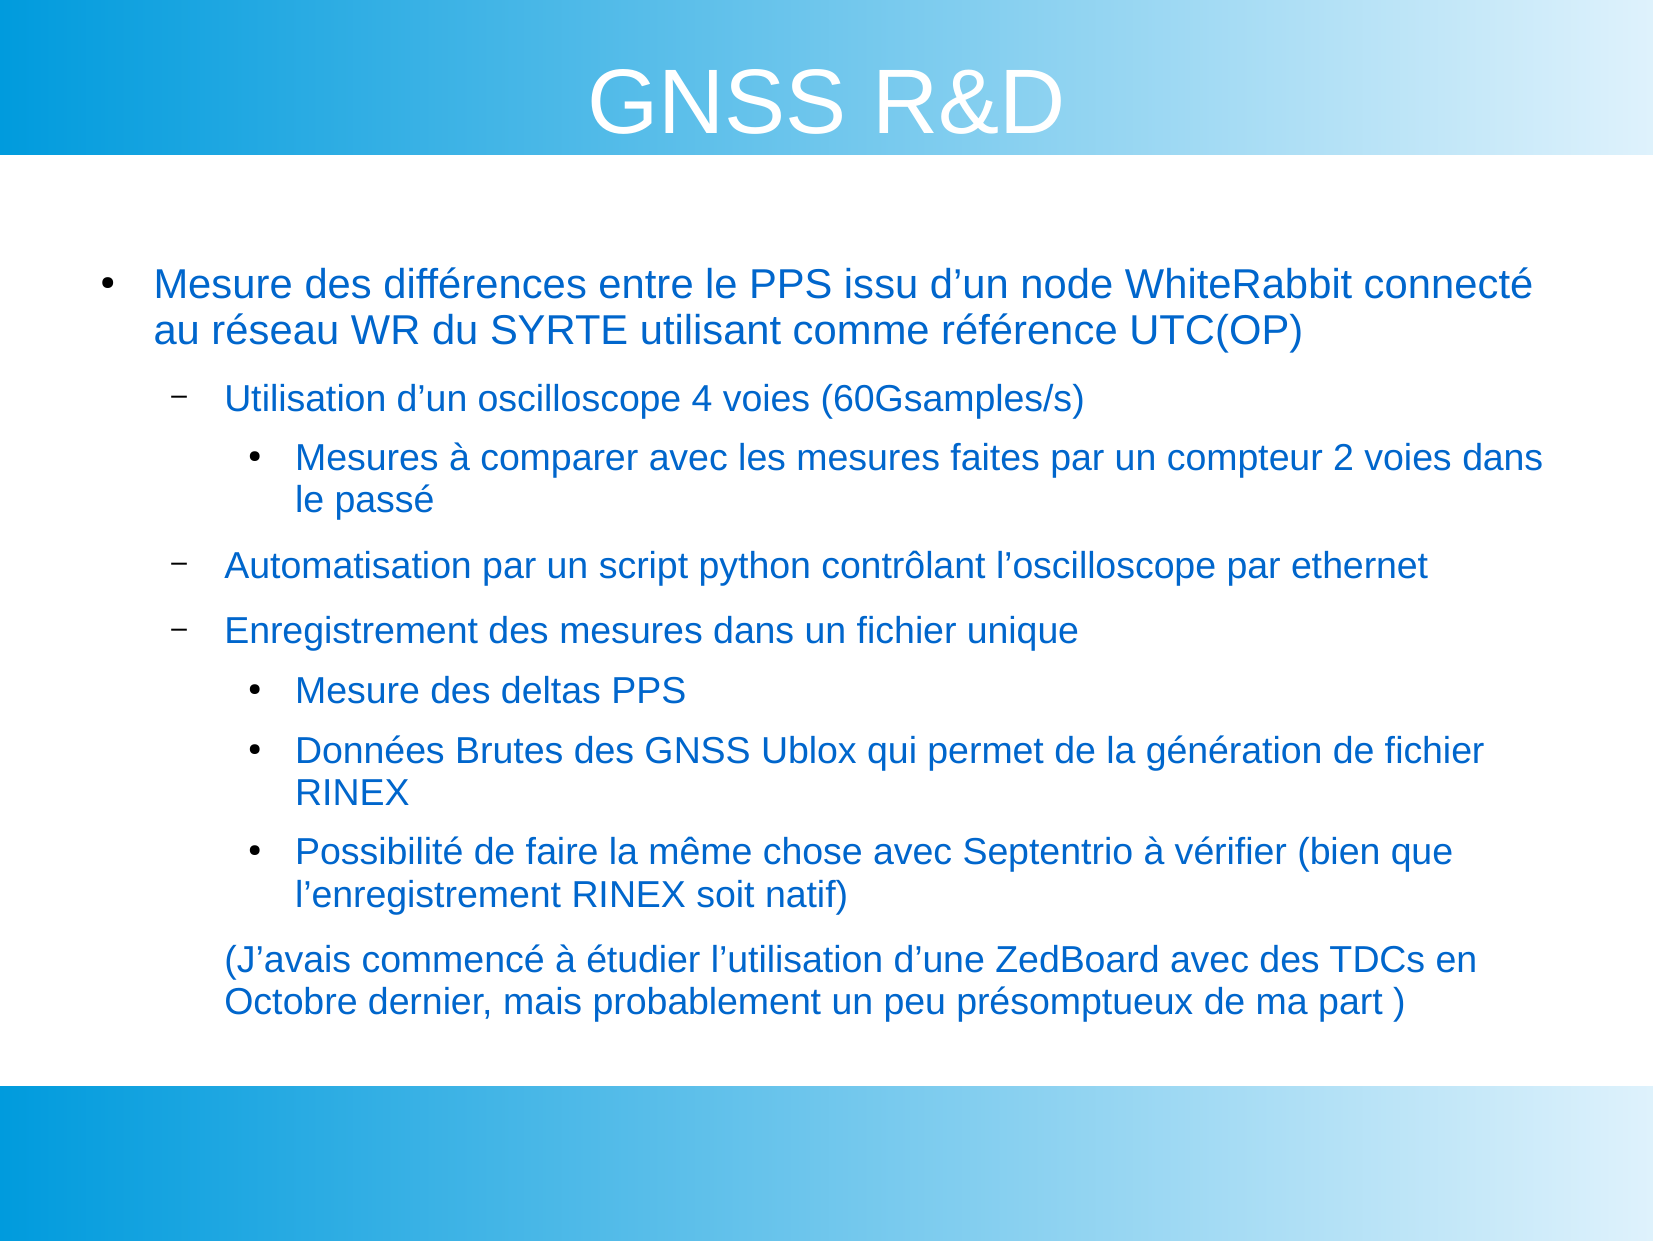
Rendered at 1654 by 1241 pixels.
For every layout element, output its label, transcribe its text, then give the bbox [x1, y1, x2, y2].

list Mesure des différences entre le PPS issu d’un node WhiteRabbit connecté au réseau WR du SYRTE utilisant comme référence UTC(OP) Utilisation d’un oscilloscope 4 voies (60Gsamples/s) Mesures à comparer avec les mesures faites par un compteur 2 voies dans le passé Automatisation par un script python contrôlant l’oscilloscope par ethernet Enregistrement des mesures dans un fichier unique Mesure des deltas PPS Données Brutes des GNSS Ublox qui permet de la génération de fichier RINEX Possibilité de faire la même chose avec Septentrio à vérifier (bien que l’enregistrement RINEX soit natif) (J’avais commencé à étudier l’utilisation d’une ZedBoard avec des TDCs en Octobre dernier, mais probablement un peu présomptueux de ma part ) (J’ai commencé à étudier la réalisation d’un ) [82, 260, 1571, 980]
title GNSS R&D [82, 49, 1571, 155]
